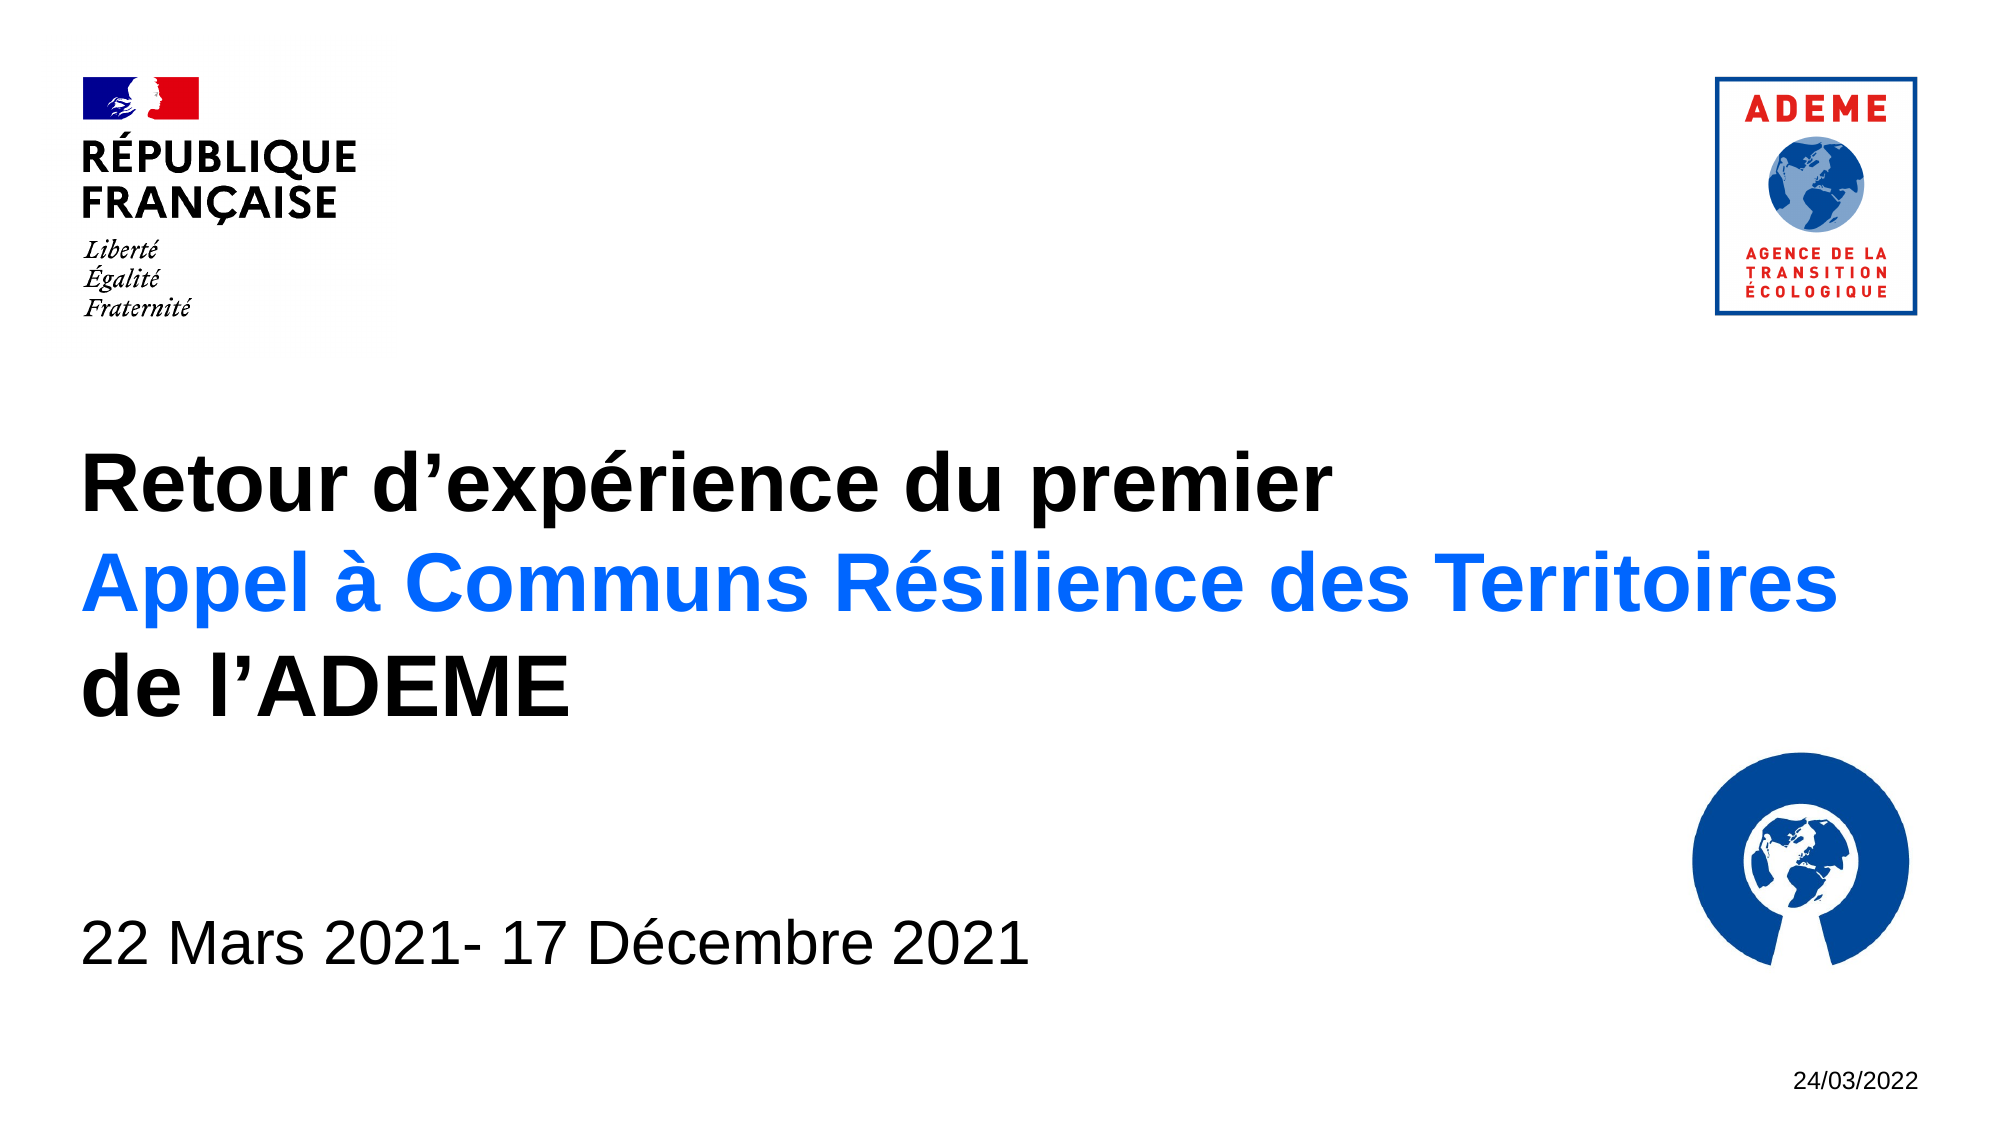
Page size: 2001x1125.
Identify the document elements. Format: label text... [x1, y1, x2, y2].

picture [1688, 50, 1944, 342]
picture [41, 35, 397, 358]
title Retour d’expérience du premier Appel à Communs Résilience des Territoires de l’ADEME [65, 421, 1935, 936]
picture [1618, 678, 2000, 1050]
slide_number 24/03/2022 [1746, 1050, 1935, 1110]
